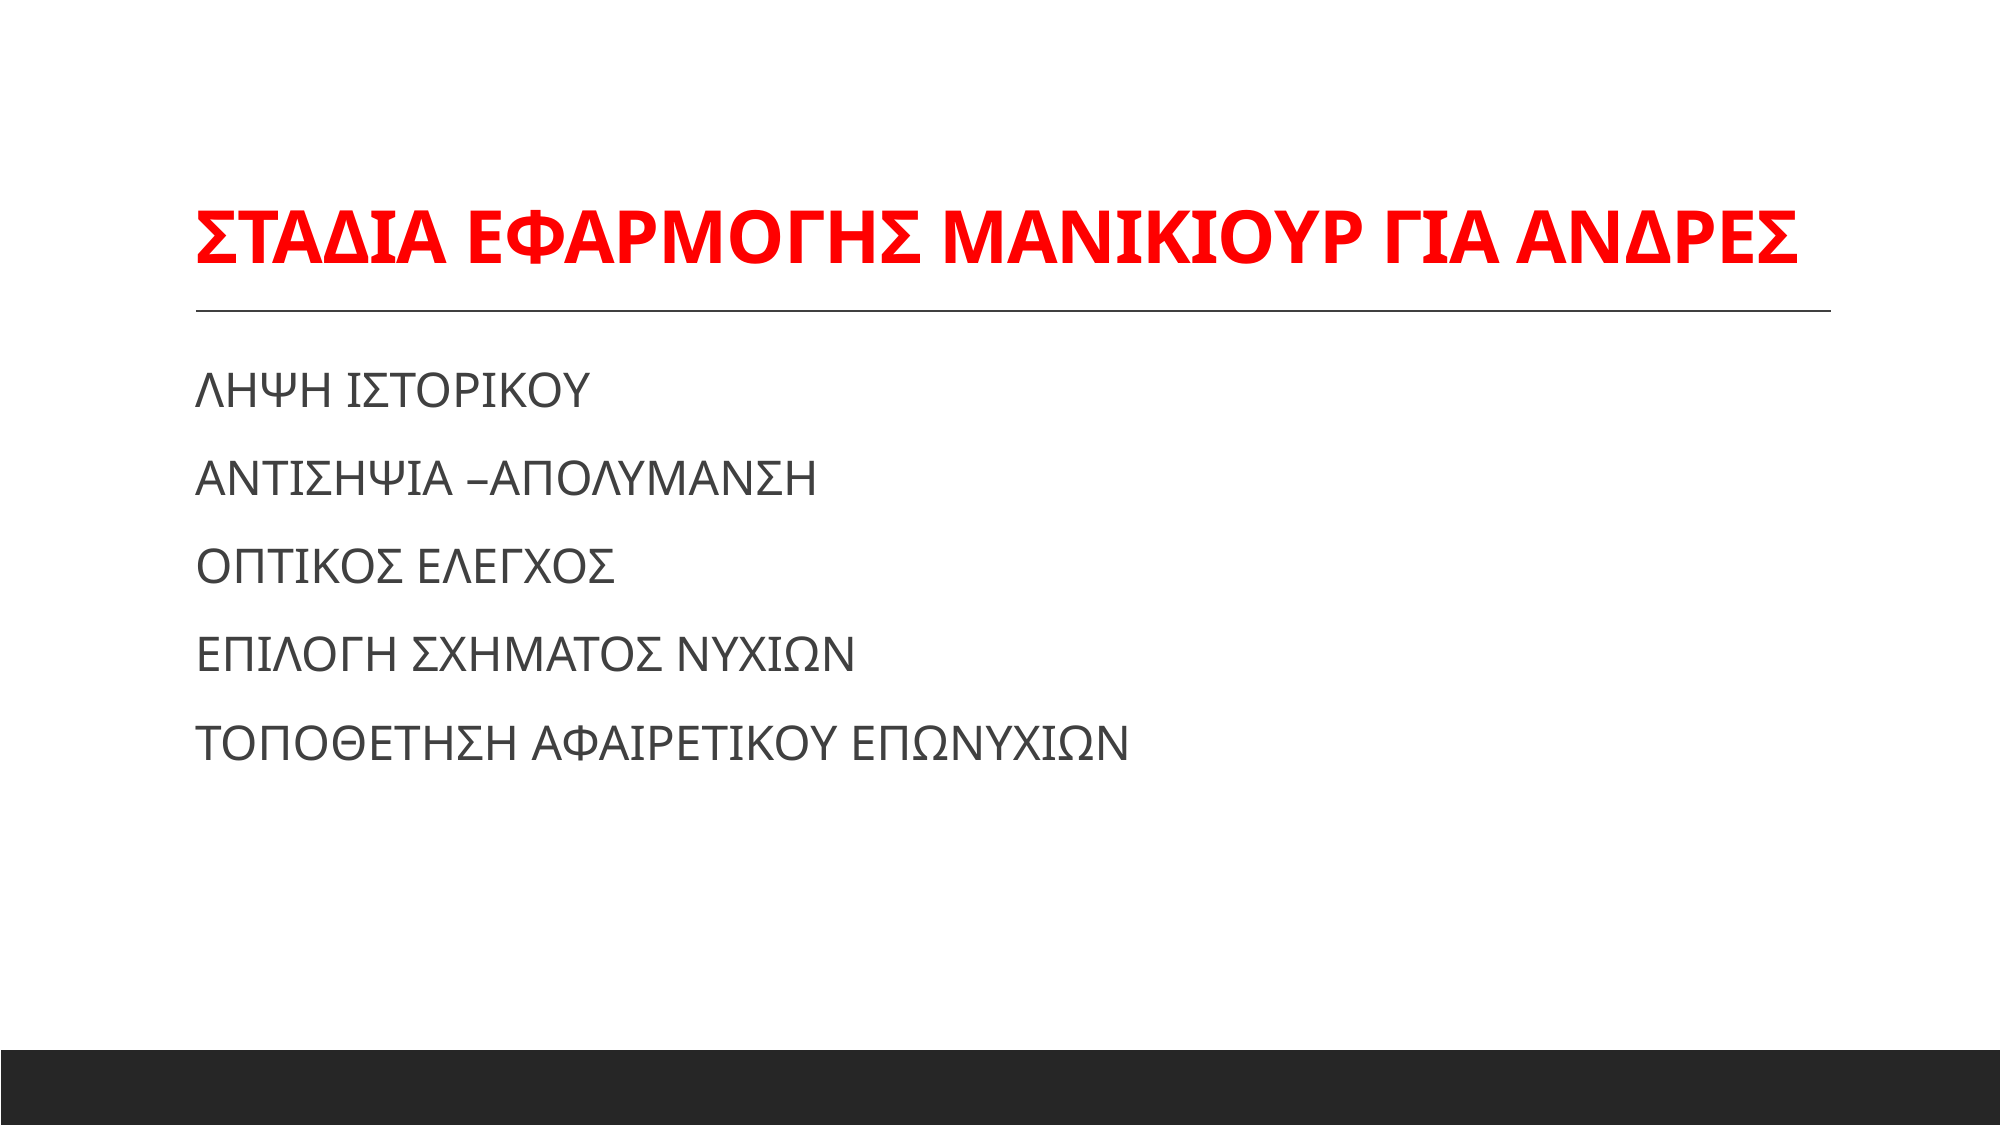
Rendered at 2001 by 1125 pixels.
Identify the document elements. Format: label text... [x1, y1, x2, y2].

list ΛΗΨΗ ΙΣΤΟΡΙΚΟΥ ΑΝΤΙΣΗΨΙΑ –ΑΠΟΛΥΜΑΝΣΗ ΟΠΤΙΚΟΣ ΕΛΕΓΧΟΣ ΕΠΙΛΟΓΗ ΣΧΗΜΑΤΟΣ ΝΥΧΙΩΝ ΤΟΠΟΘΕΤΗΣΗ ΑΦΑΙΡΕΤΙΚΟΥ ΕΠΩΝΥΧΙΩΝ [180, 345, 1831, 879]
title ΣΤΑΔΙΑ ΕΦΑΡΜΟΓΗΣ ΜΑΝΙΚΙΟΥΡ ΓΙΑ ΑΝΔΡΕΣ [180, 129, 1831, 286]
